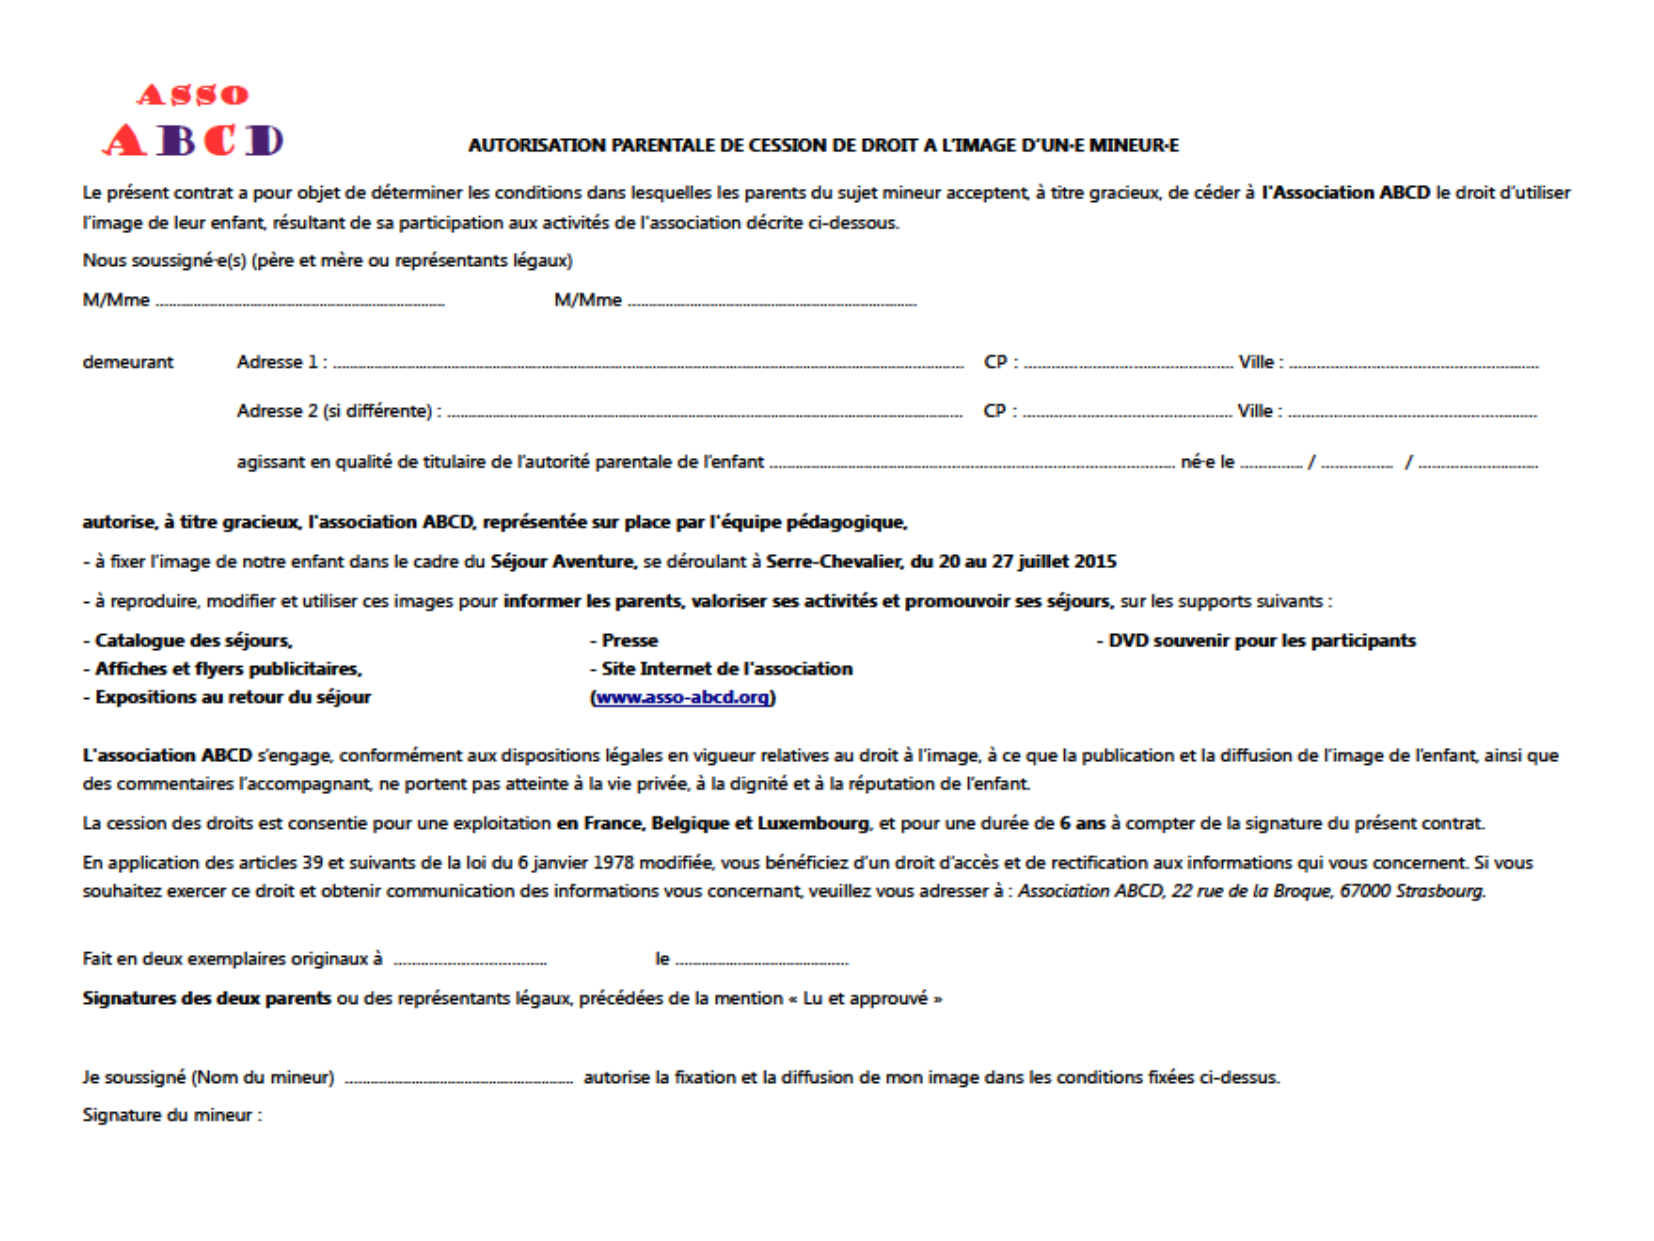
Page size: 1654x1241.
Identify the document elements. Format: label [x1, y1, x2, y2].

chart [35, 59, 1619, 1178]
